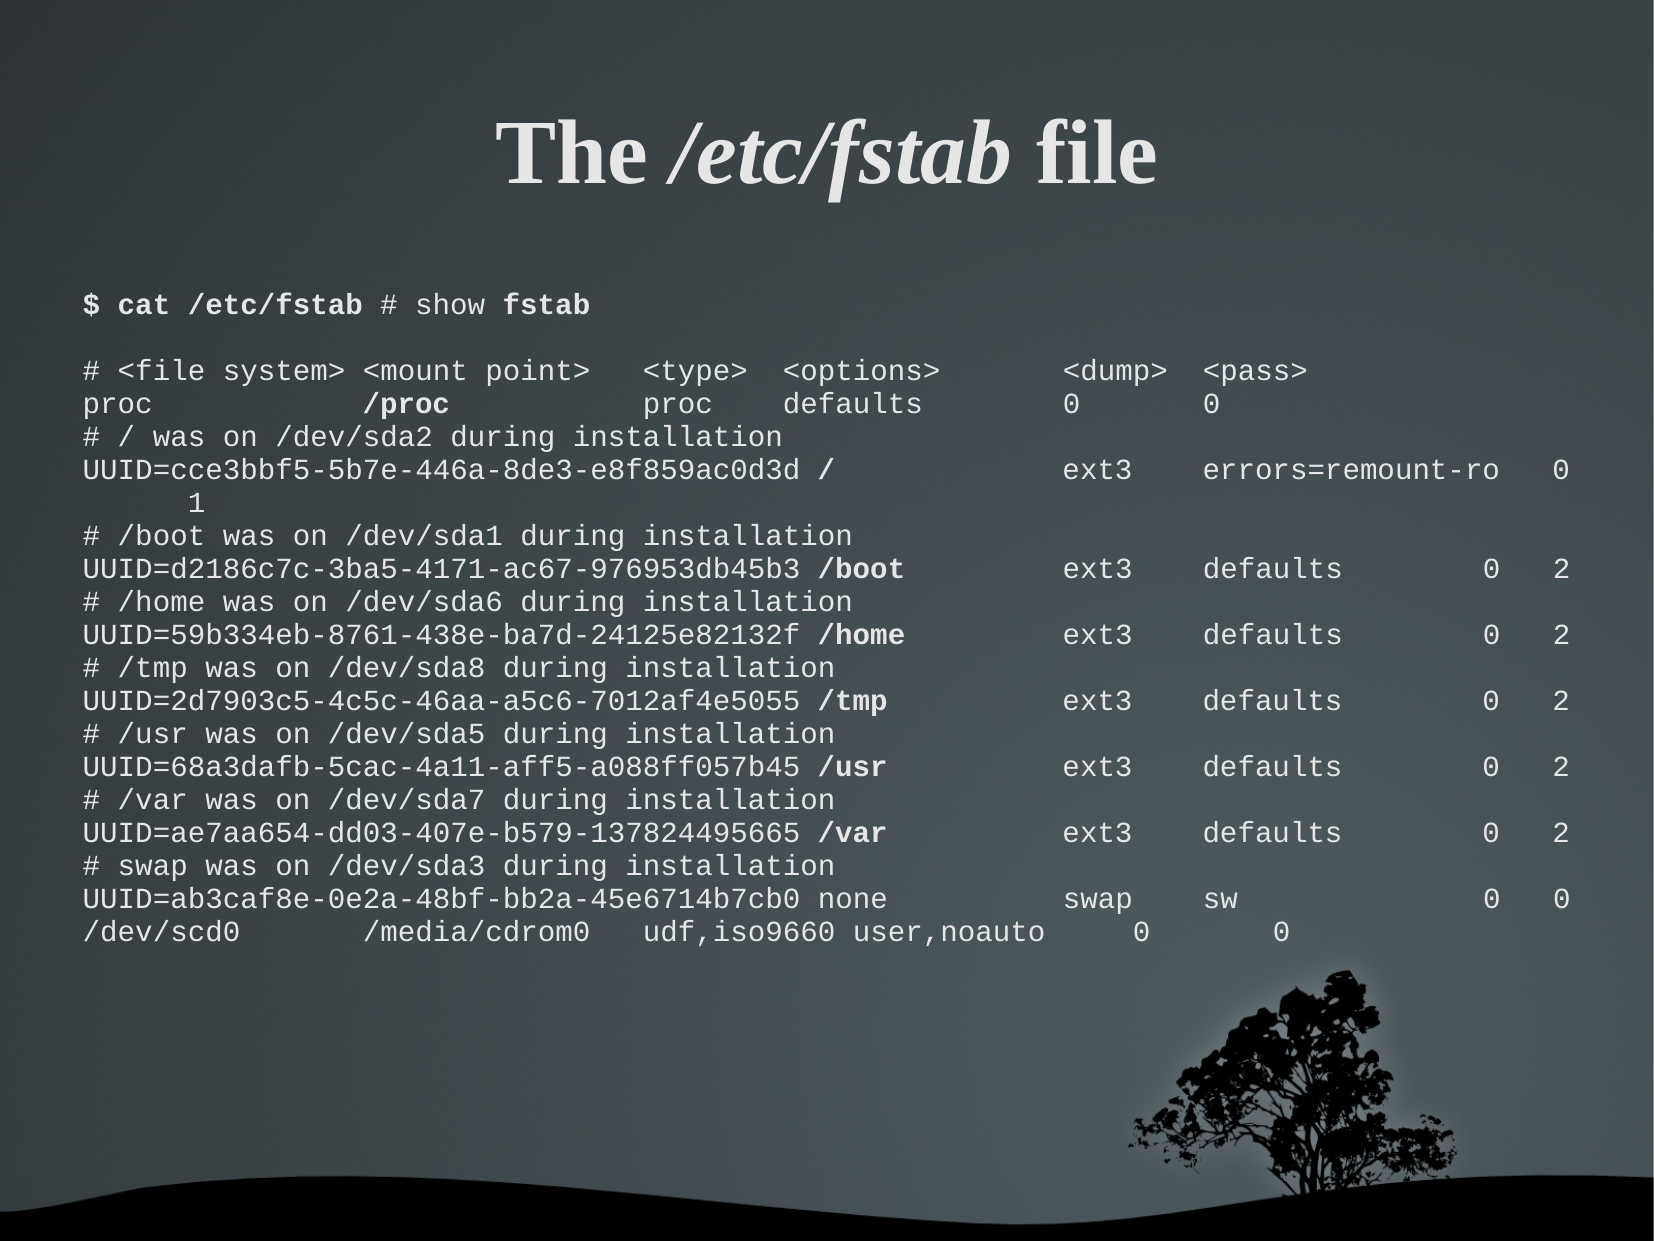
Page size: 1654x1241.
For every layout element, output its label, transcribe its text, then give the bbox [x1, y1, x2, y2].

list $ cat /etc/fstab # show fstab # <file system> <mount point> <type> <options> <dump> <pass> proc /proc proc defaults 0 0 # / was on /dev/sda2 during installation UUID=cce3bbf5-5b7e-446a-8de3-e8f859ac0d3d / ext3 errors=remount-ro 0 1 # /boot was on /dev/sda1 during installation UUID=d2186c7c-3ba5-4171-ac67-976953db45b3 /boot ext3 defaults 0 2 # /home was on /dev/sda6 during installation UUID=59b334eb-8761-438e-ba7d-24125e82132f /home ext3 defaults 0 2 # /tmp was on /dev/sda8 during installation UUID=2d7903c5-4c5c-46aa-a5c6-7012af4e5055 /tmp ext3 defaults 0 2 # /usr was on /dev/sda5 during installation UUID=68a3dafb-5cac-4a11-aff5-a088ff057b45 /usr ext3 defaults 0 2 # /var was on /dev/sda7 during installation UUID=ae7aa654-dd03-407e-b579-137824495665 /var ext3 defaults 0 2 # swap was on /dev/sda3 during installation UUID=ab3caf8e-0e2a-48bf-bb2a-45e6714b7cb0 none swap sw 0 0 /dev/scd0 /media/cdrom0 udf,iso9660 user,noauto 0 0 [82, 290, 1571, 1154]
picture [0, 0, 1654, 1241]
title The /etc/fstab file [82, 49, 1571, 257]
